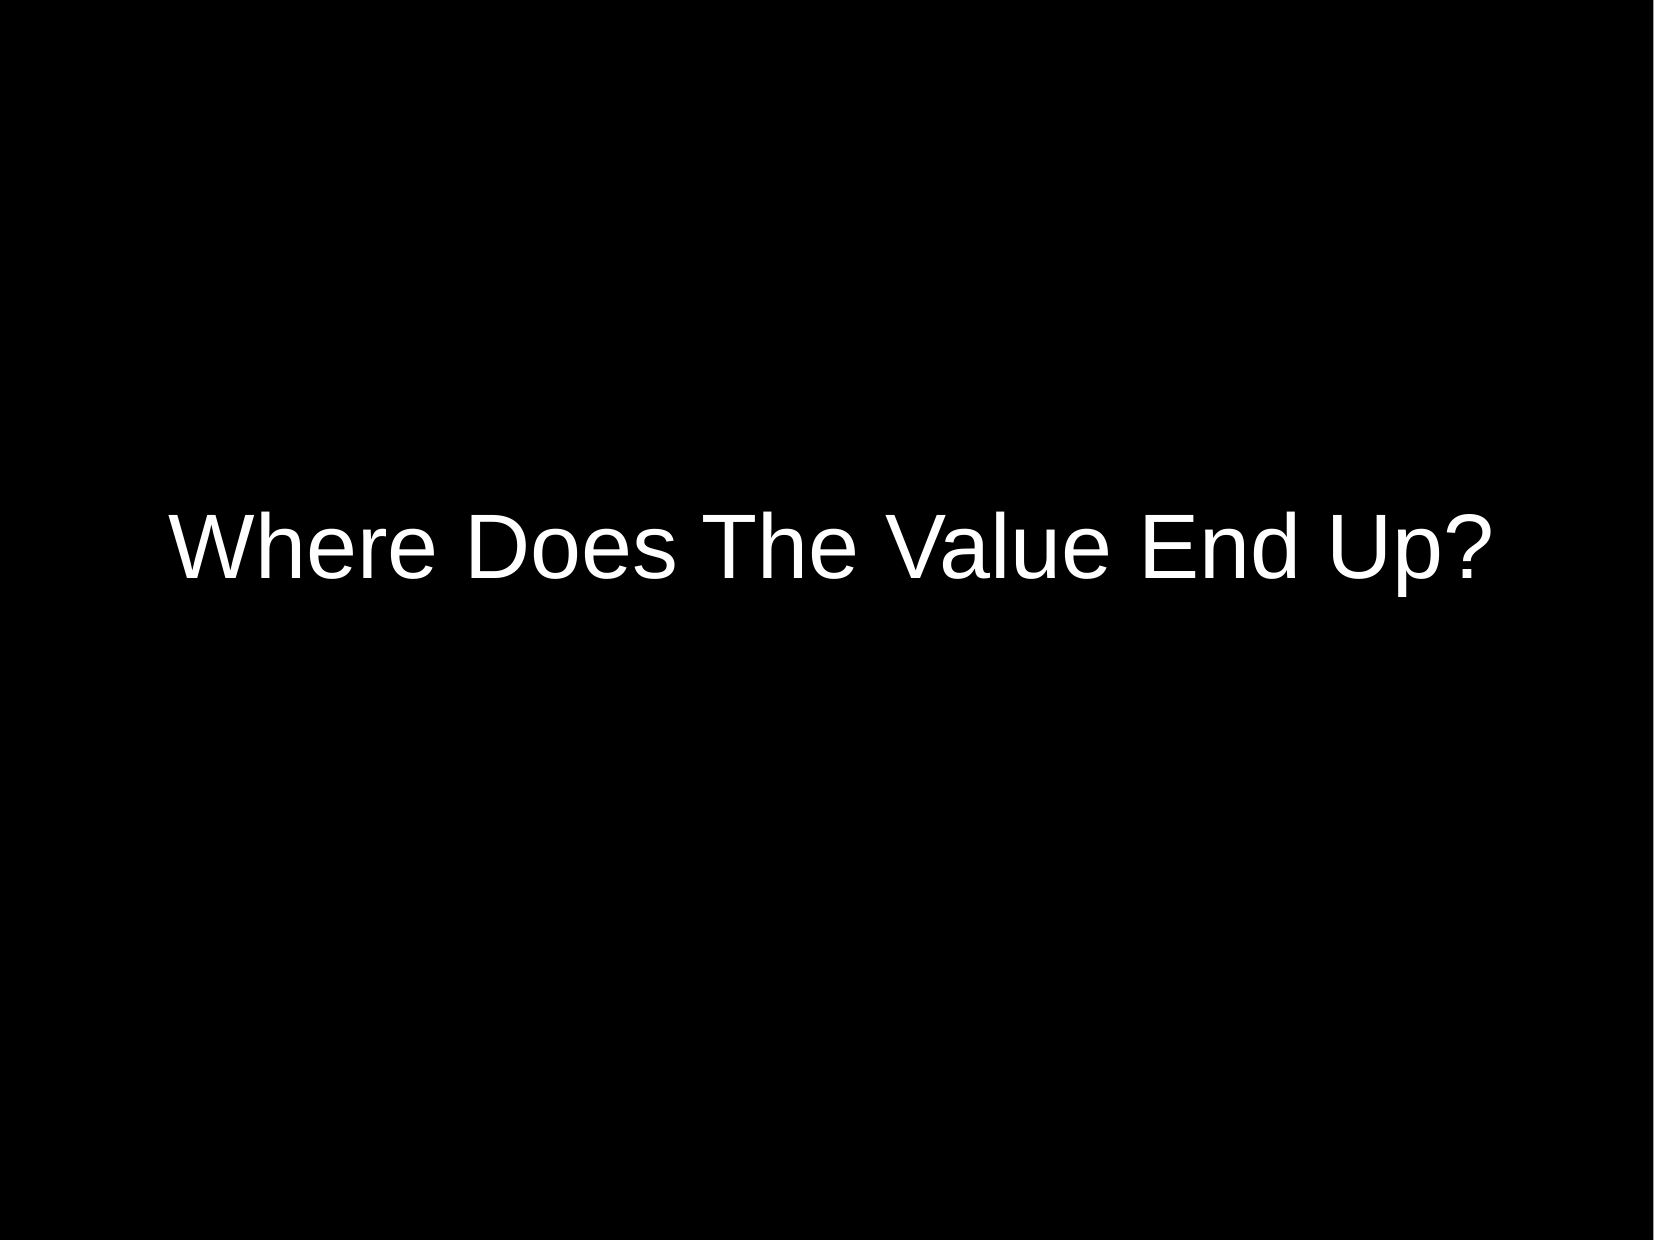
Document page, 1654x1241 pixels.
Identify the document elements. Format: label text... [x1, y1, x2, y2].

title Where Does The Value End Up? [88, 442, 1577, 651]
